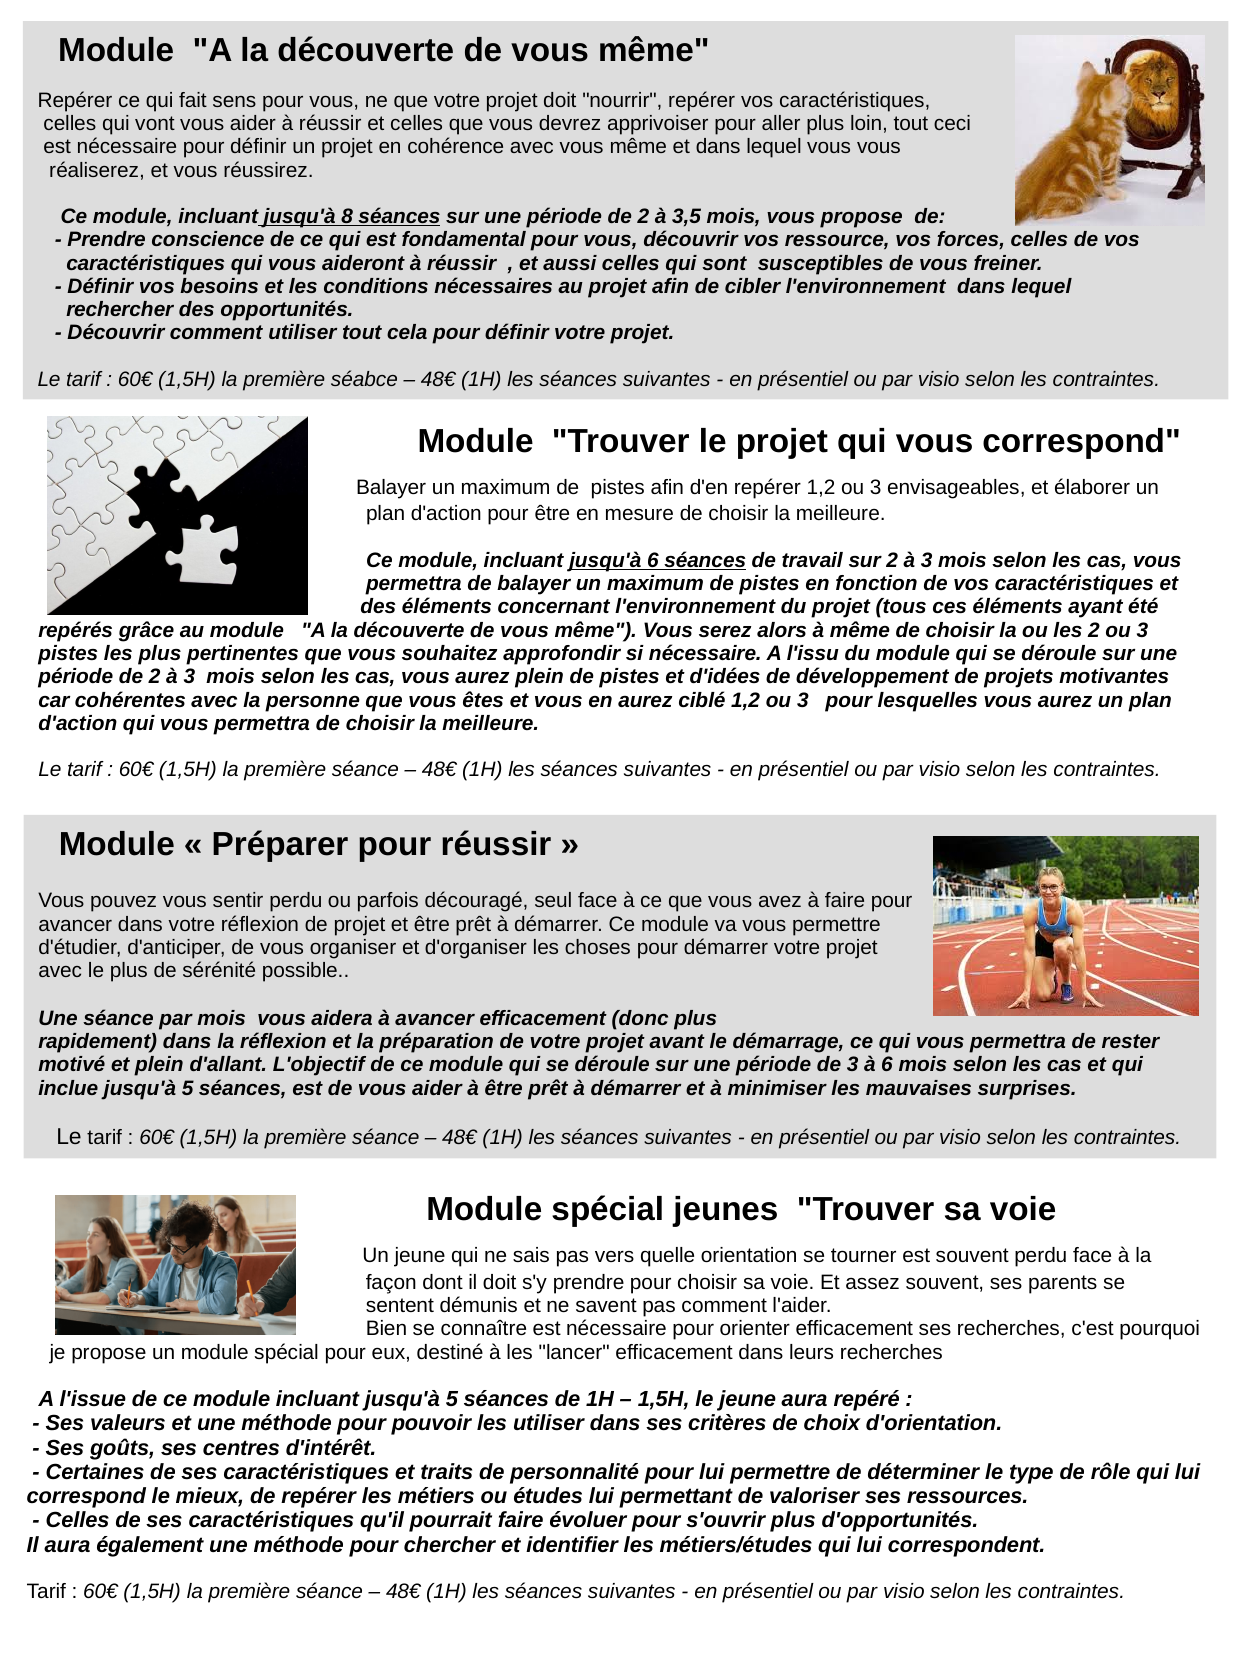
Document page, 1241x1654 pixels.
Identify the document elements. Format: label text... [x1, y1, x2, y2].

picture [1015, 35, 1205, 226]
text_box Module « Préparer pour réussir » Vous pouvez vous sentir perdu ou parfois découragé, seul face à ce que vous avez à faire pour avancer dans votre réflexion de projet et être prêt à démarrer. Ce module va vous permettre d'étudier, d'anticiper, de vous organiser et d'organiser les choses pour démarrer votre projet avec le plus de sérénité possible.. Une séance par mois vous aidera à avancer efficacement (donc plus rapidement) dans la réflexion et la préparation de votre projet avant le démarrage, ce qui vous permettra de rester motivé et plein d'allant. L'objectif de ce module qui se déroule sur une période de 3 à 6 mois selon les cas et qui inclue jusqu'à 5 séances, est de vous aider à être prêt à démarrer et à minimiser les mauvaises surprises. Le tarif : 60€ (1,5H) la première séance – 48€ (1H) les séances suivantes - en présentiel ou par visio selon les contraintes. [23, 814, 1217, 1159]
text_box Module "Trouver le projet qui vous correspond" Balayer un maximum de pistes afin d'en repérer 1,2 ou 3 envisageables, et élaborer un plan d'action pour être en mesure de choisir la meilleure. Ce module, incluant jusqu'à 6 séances de travail sur 2 à 3 mois selon les cas, vous permettra de balayer un maximum de pistes en fonction de vos caractéristiques et des éléments concernant l'environnement du projet (tous ces éléments ayant été repérés grâce au module "A la découverte de vous même"). Vous serez alors à même de choisir la ou les 2 ou 3 pistes les plus pertinentes que vous souhaitez approfondir si nécessaire. A l'issu du module qui se déroule sur une période de 2 à 3 mois selon les cas, vous aurez plein de pistes et d'idées de développement de projets motivantes car cohérentes avec la personne que vous êtes et vous en aurez ciblé 1,2 ou 3 pour lesquelles vous aurez un plan d'action qui vous permettra de choisir la meilleure. Le tarif : 60€ (1,5H) la première séance – 48€ (1H) les séances suivantes - en présentiel ou par visio selon les contraintes. [23, 412, 1218, 804]
picture [933, 836, 1199, 1016]
text_box Module spécial jeunes "Trouver sa voie Un jeune qui ne sais pas vers quelle orientation se tourner est souvent perdu face à la façon dont il doit s'y prendre pour choisir sa voie. Et assez souvent, ses parents se sentent démunis et ne savent pas comment l'aider. Bien se connaître est nécessaire pour orienter efficacement ses recherches, c'est pourquoi je propose un module spécial pour eux, destiné à les "lancer" efficacement dans leurs recherches A l'issue de ce module incluant jusqu'à 5 séances de 1H – 1,5H, le jeune aura repéré : - Ses valeurs et une méthode pour pouvoir les utiliser dans ses critères de choix d'orientation. - Ses goûts, ses centres d'intérêt. - Certaines de ses caractéristiques et traits de personnalité pour lui permettre de déterminer le type de rôle qui lui correspond le mieux, de repérer les métiers ou études lui permettant de valoriser ses ressources. - Celles de ses caractéristiques qu'il pourrait faire évoluer pour s'ouvrir plus d'opportunités. Il aura également une méthode pour chercher et identifier les métiers/études qui lui correspondent. Tarif : 60€ (1,5H) la première séance – 48€ (1H) les séances suivantes - en présentiel ou par visio selon les contraintes. [11, 1179, 1229, 1619]
picture [47, 416, 308, 615]
picture [55, 1195, 296, 1335]
text_box Module "A la découverte de vous même" Repérer ce qui fait sens pour vous, ne que votre projet doit "nourrir", repérer vos caractéristiques, celles qui vont vous aider à réussir et celles que vous devrez apprivoiser pour aller plus loin, tout ceci est nécessaire pour définir un projet en cohérence avec vous même et dans lequel vous vous réaliserez, et vous réussirez. Ce module, incluant jusqu'à 8 séances sur une période de 2 à 3,5 mois, vous propose de: - Prendre conscience de ce qui est fondamental pour vous, découvrir vos ressource, vos forces, celles de vos caractéristiques qui vous aideront à réussir , et aussi celles qui sont susceptibles de vous freiner. - Définir vos besoins et les conditions nécessaires au projet afin de cibler l'environnement dans lequel rechercher des opportunités. - Découvrir comment utiliser tout cela pour définir votre projet. Le tarif : 60€ (1,5H) la première séabce – 48€ (1H) les séances suivantes - en présentiel ou par visio selon les contraintes. [22, 21, 1229, 400]
